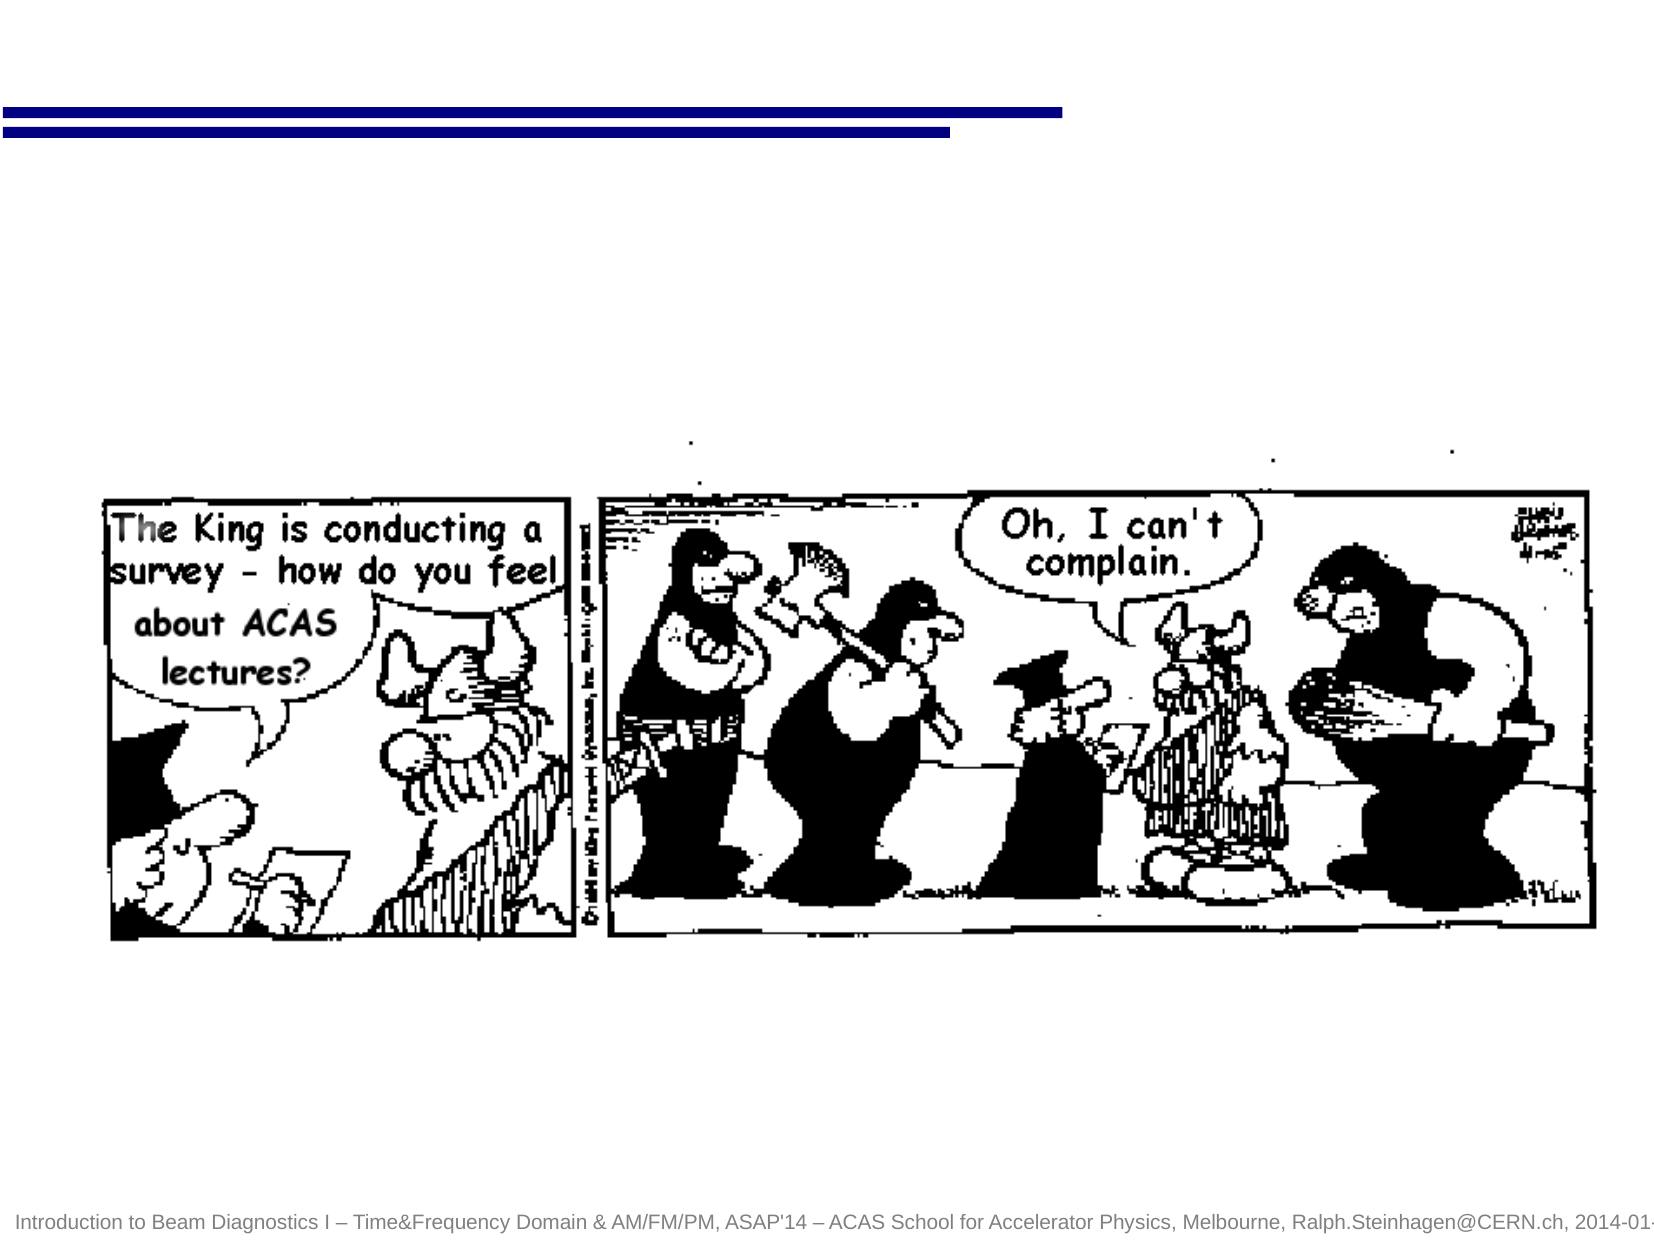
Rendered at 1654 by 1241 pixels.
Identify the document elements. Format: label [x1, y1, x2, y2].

picture [64, 433, 1628, 964]
